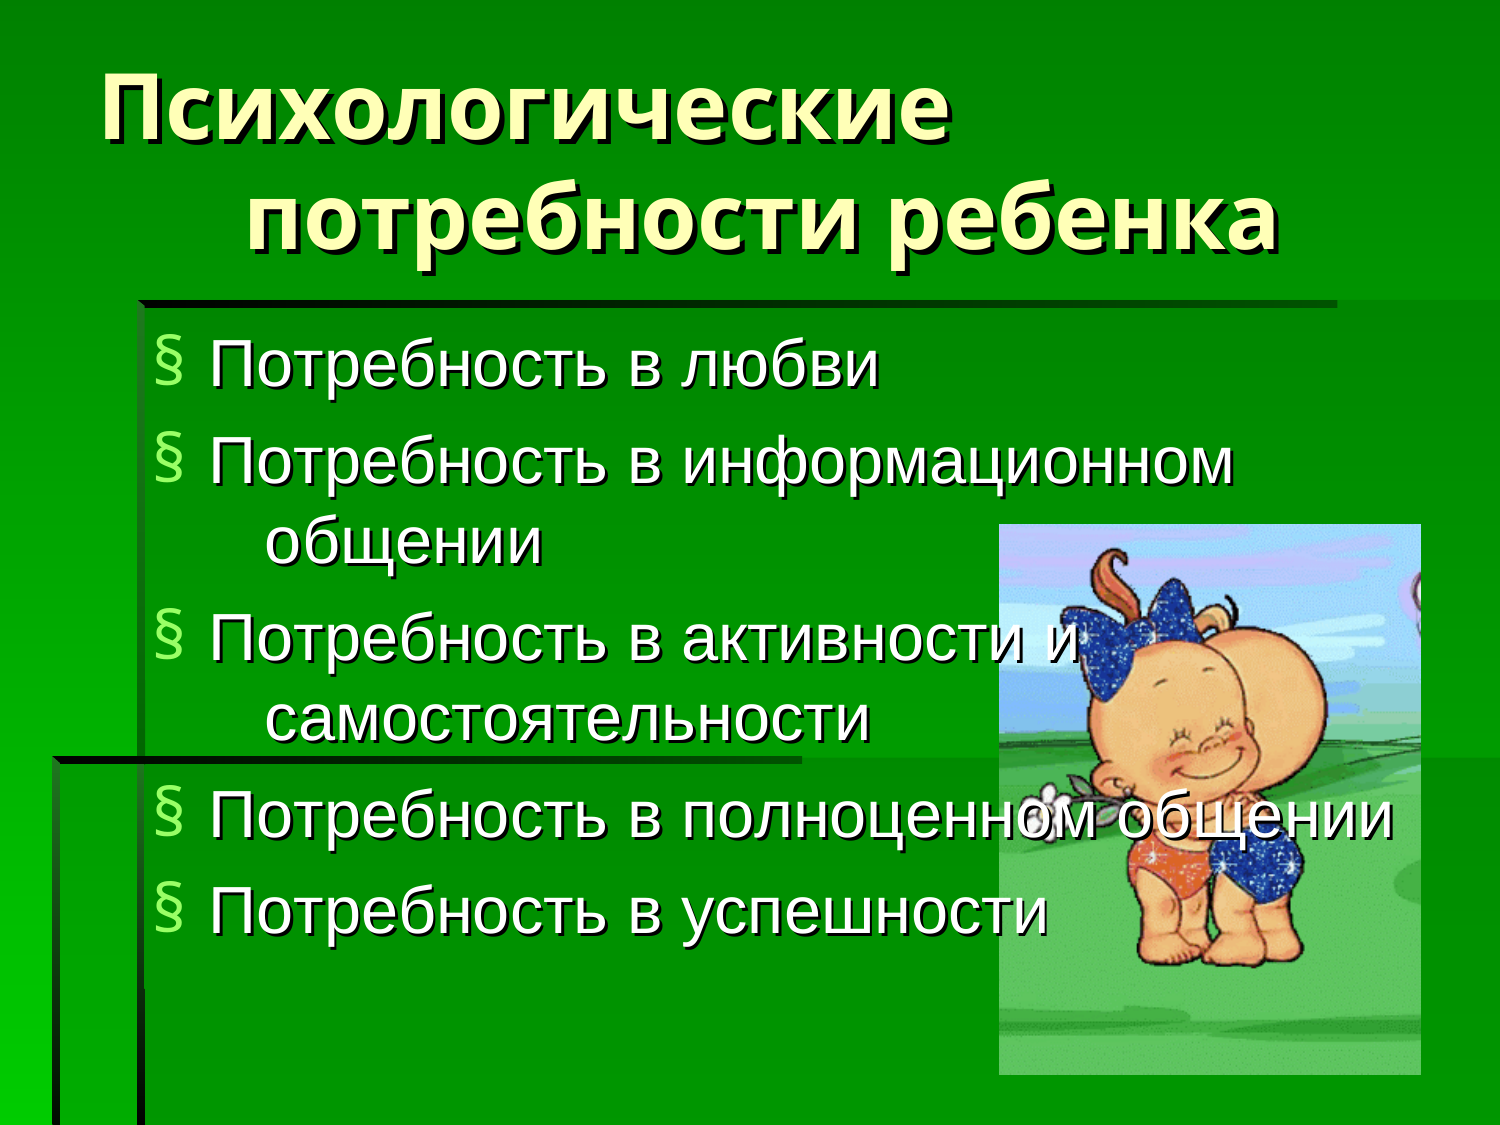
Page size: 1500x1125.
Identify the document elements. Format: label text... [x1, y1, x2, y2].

list Потребность в любви Потребность в информационном общении Потребность в активности и самостоятельности Потребность в полноценном общении Потребность в успешности [137, 312, 1452, 1001]
picture [999, 1001, 1421, 1075]
title Психологические потребности ребенка [75, 40, 1451, 276]
